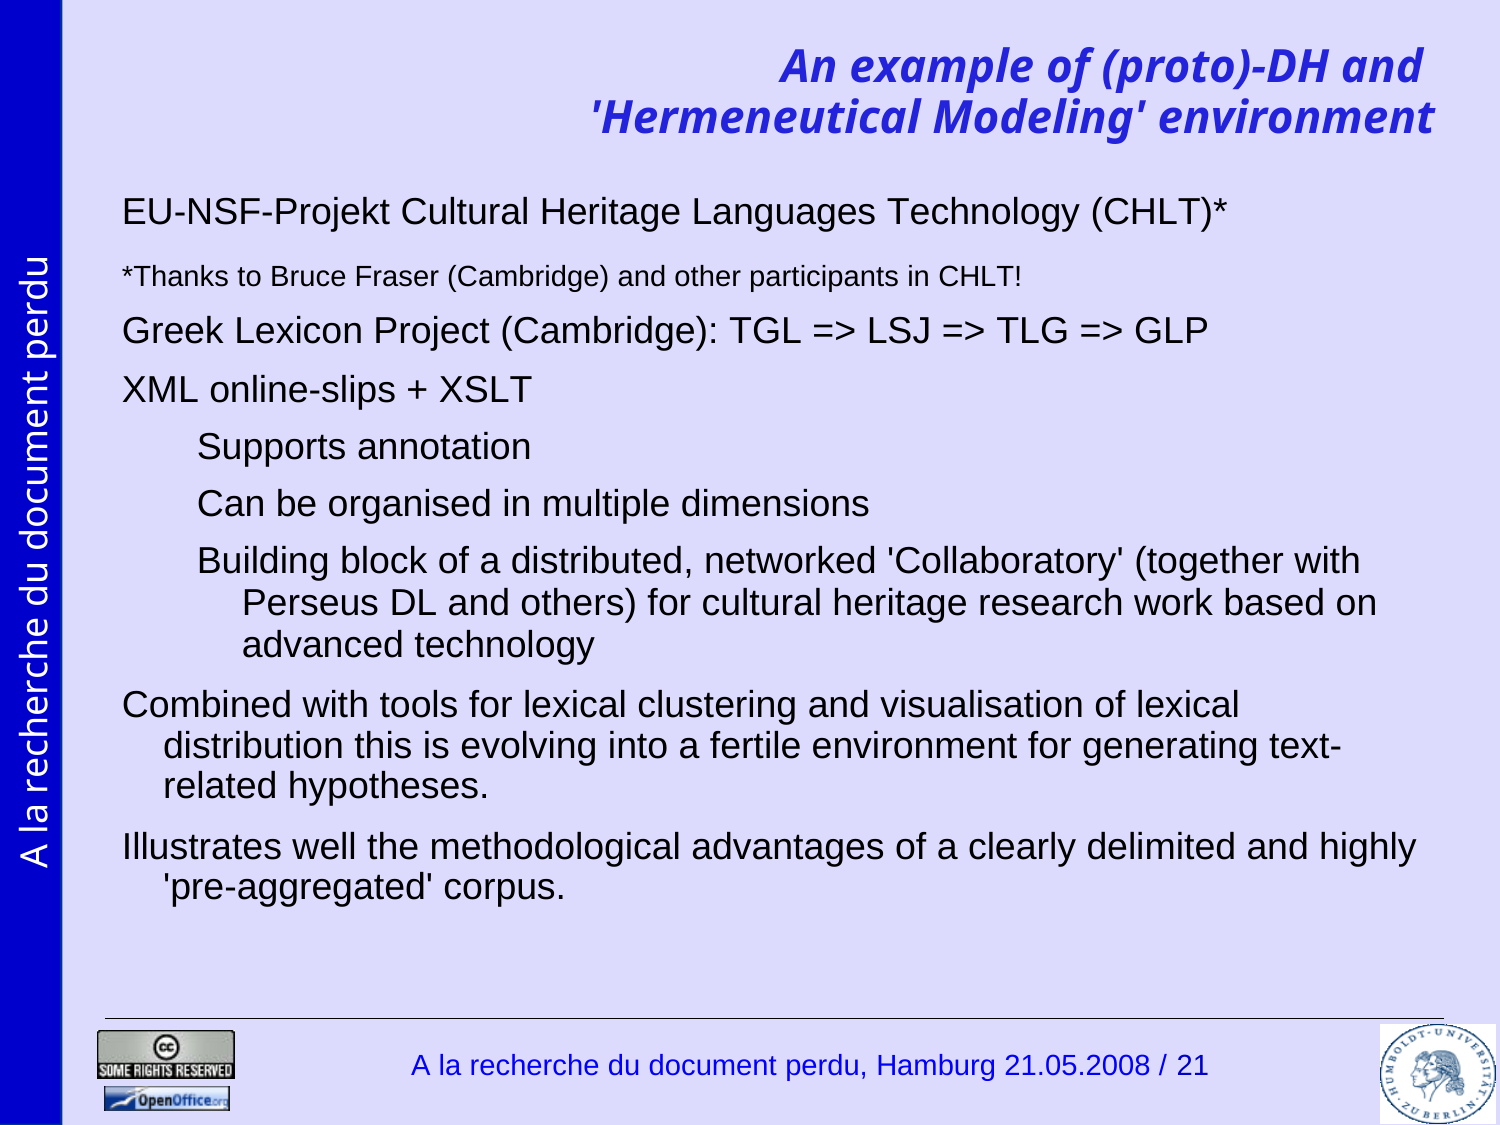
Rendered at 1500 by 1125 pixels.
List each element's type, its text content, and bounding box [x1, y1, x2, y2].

picture [104, 1086, 230, 1111]
list EU-NSF-Projekt Cultural Heritage Languages Technology (CHLT)* *Thanks to Bruce Fraser (Cambridge) and other participants in CHLT! Greek Lexicon Project (Cambridge): TGL => LSJ => TLG => GLP XML online-slips + XSLT Supports annotation Can be organised in multiple dimensions Building block of a distributed, networked 'Collaboratory' (together with Perseus DL and others) for cultural heritage research work based on advanced technology Combined with tools for lexical clustering and visualisation of lexical distribution this is evolving into a fertile environment for generating text-related hypotheses. Illustrates well the methodological advantages of a clearly delimited and highly 'pre-aggregated' corpus. [121, 193, 1432, 1055]
title An example of (proto)-DH and 'Hermeneutical Modeling' environment [96, 0, 1436, 186]
picture [97, 1030, 235, 1079]
picture [1380, 1024, 1496, 1124]
